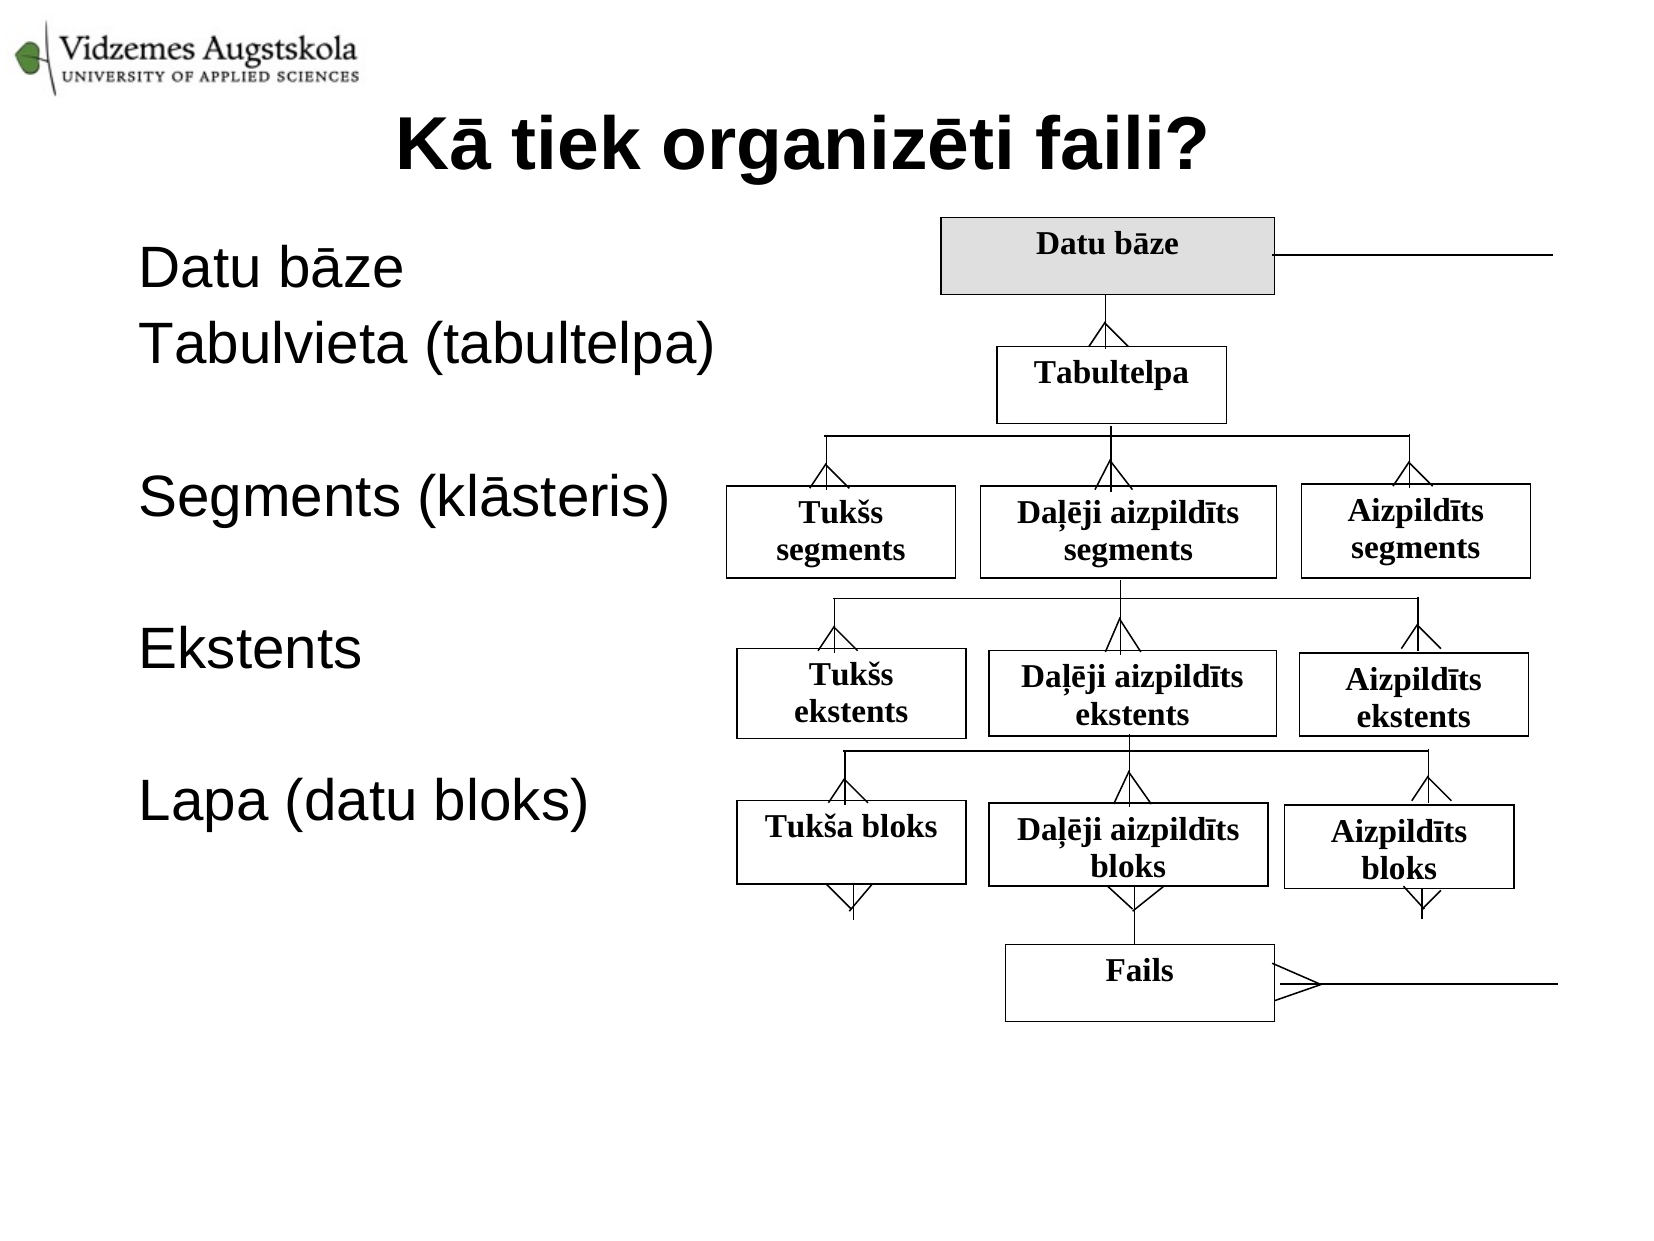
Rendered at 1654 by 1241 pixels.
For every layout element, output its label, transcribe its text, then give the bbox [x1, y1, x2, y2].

list Datu bāze Tabulvieta (tabultelpa) Segments (klāsteris) Ekstents Lapa (datu bloks) [82, 236, 808, 1107]
text_box Daļēji aizpildīts segments [980, 486, 1277, 578]
text_box Tabultelpa [997, 346, 1227, 424]
picture [5, 2, 368, 113]
text_box Aizpildīts ekstents [1299, 652, 1529, 737]
text_box Tukša bloks [736, 800, 966, 885]
text_box Daļēji aizpildīts bloks [988, 802, 1269, 887]
title Kā tiek organizēti faili? [94, 96, 1512, 195]
text_box Tukšs ekstents [736, 648, 966, 739]
text_box Aizpildīts segments [1301, 484, 1531, 578]
text_box Datu bāze [940, 217, 1275, 295]
text_box Tukšs segments [726, 486, 956, 578]
text_box Fails [1005, 944, 1275, 1022]
text_box Daļēji aizpildīts ekstents [988, 650, 1277, 737]
text_box Aizpildīts bloks [1284, 804, 1514, 889]
